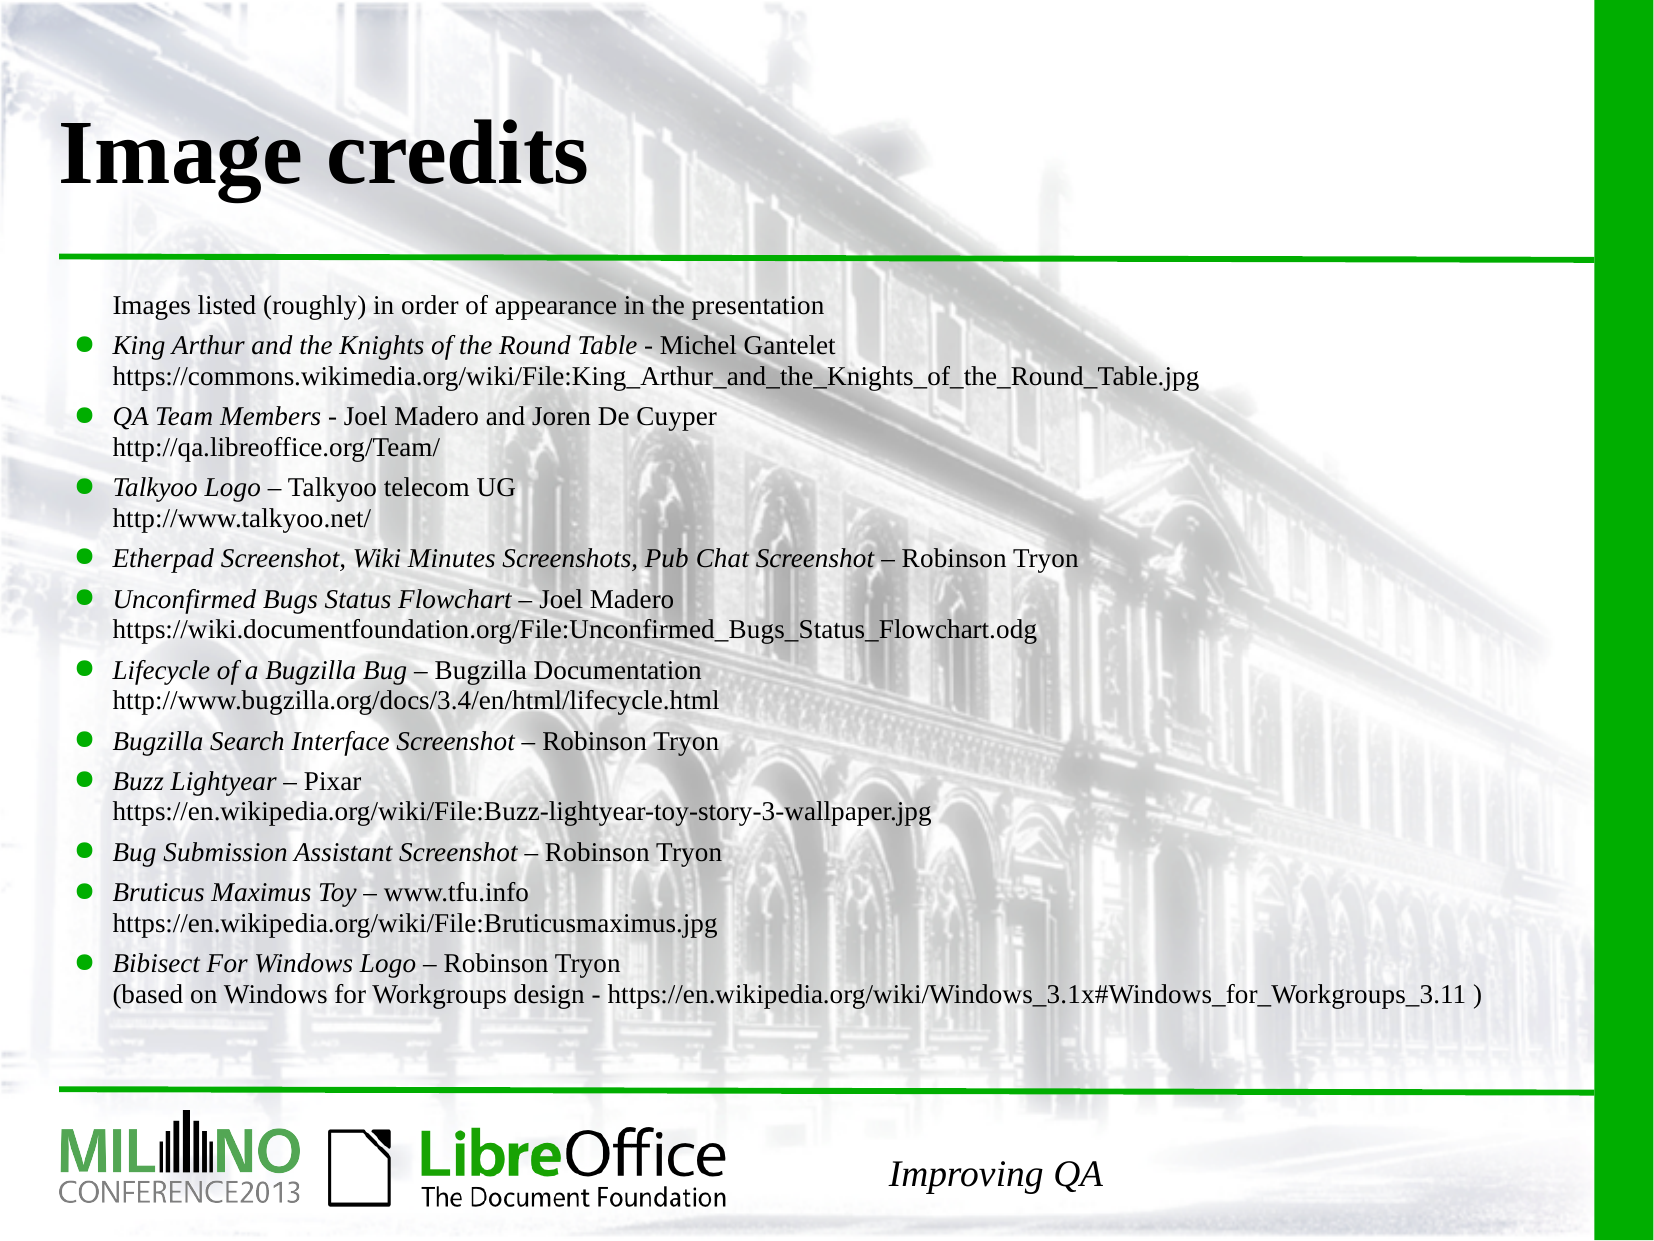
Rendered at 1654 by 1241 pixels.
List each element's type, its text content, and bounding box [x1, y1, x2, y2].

list Images listed (roughly) in order of appearance in the presentation King Arthur and the Knights of the Round Table - Michel Gantelet https://commons.wikimedia.org/wiki/File:King_Arthur_and_the_Knights_of_the_Round_Table.jpg QA Team Members - Joel Madero and Joren De Cuyper http://qa.libreoffice.org/Team/ Talkyoo Logo – Talkyoo telecom UG http://www.talkyoo.net/ Etherpad Screenshot, Wiki Minutes Screenshots, Pub Chat Screenshot – Robinson Tryon Unconfirmed Bugs Status Flowchart – Joel Madero https://wiki.documentfoundation.org/File:Unconfirmed_Bugs_Status_Flowchart.odg Lifecycle of a Bugzilla Bug – Bugzilla Documentation http://www.bugzilla.org/docs/3.4/en/html/lifecycle.html Bugzilla Search Interface Screenshot – Robinson Tryon Buzz Lightyear – Pixar https://en.wikipedia.org/wiki/File:Buzz-lightyear-toy-story-3-wallpaper.jpg Bug Submission Assistant Screenshot – Robinson Tryon Bruticus Maximus Toy – www.tfu.info https://en.wikipedia.org/wiki/File:Bruticusmaximus.jpg Bibisect For Windows Logo – Robinson Tryon (based on Windows for Workgroups design - https://en.wikipedia.org/wiki/Windows_3.1x#Windows_for_Workgroups_3.11 ) [35, 290, 1524, 1010]
title Image credits [59, 49, 1548, 257]
picture [0, 1, 1594, 1241]
